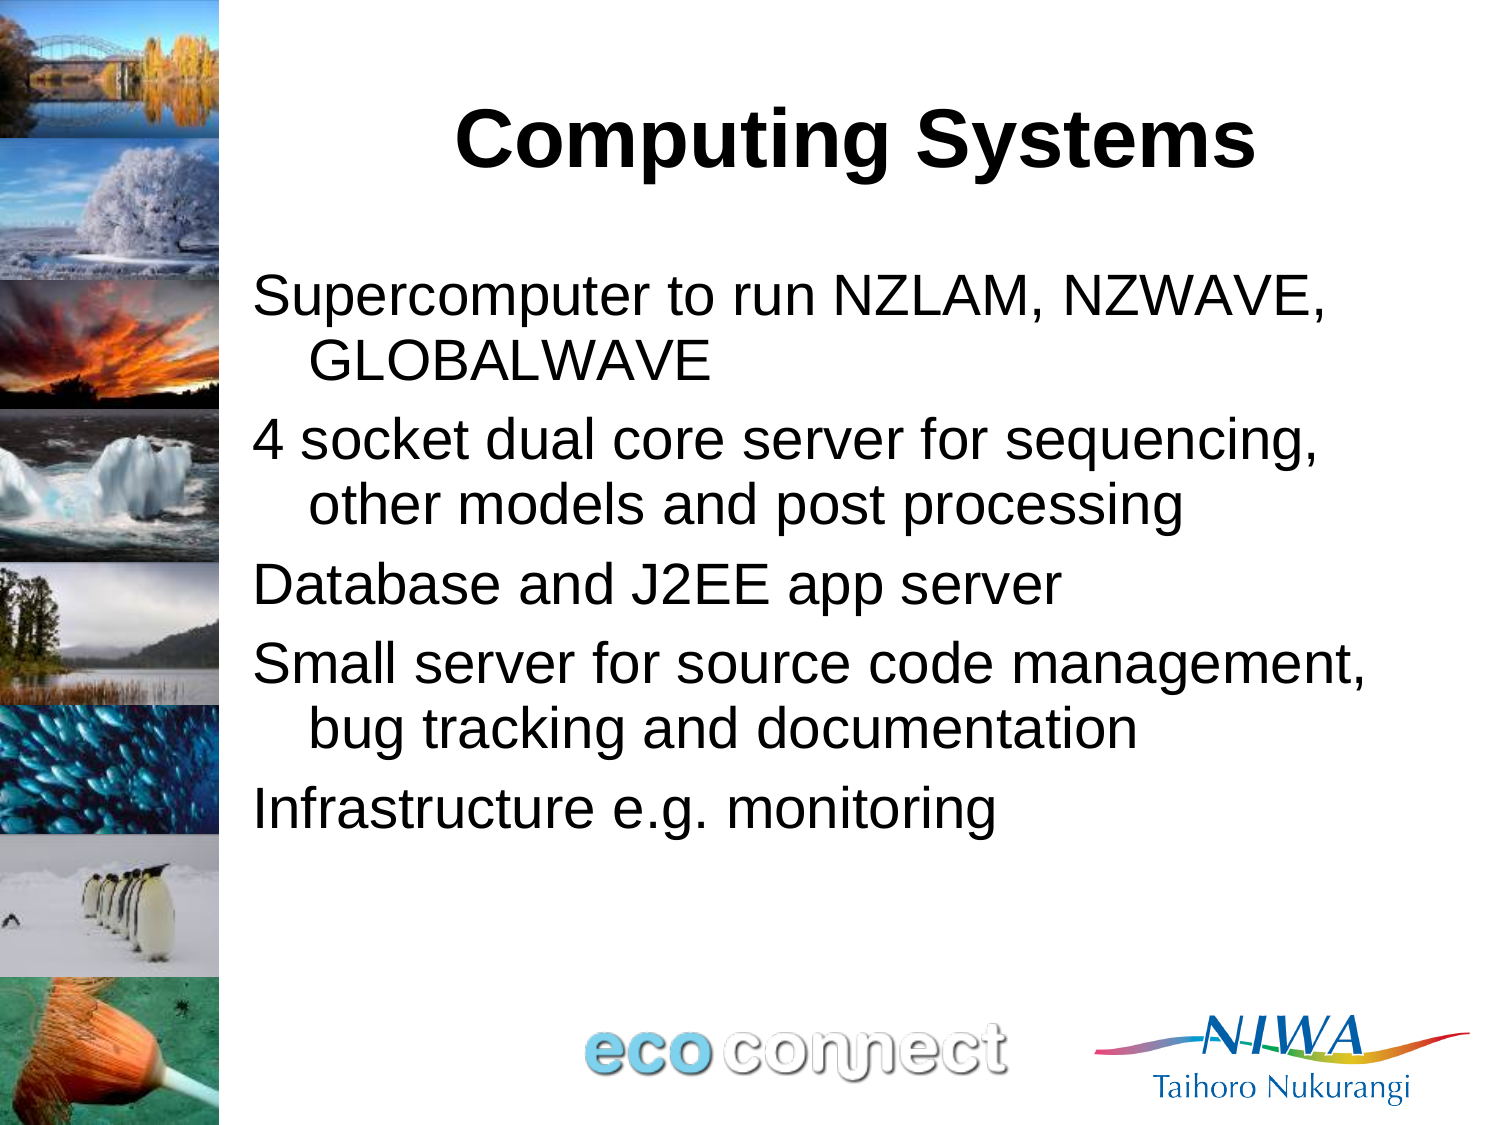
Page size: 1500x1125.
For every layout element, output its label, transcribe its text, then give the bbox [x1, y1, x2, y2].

picture [1092, 1013, 1472, 1106]
title Computing Systems [253, 31, 1459, 247]
picture [0, 0, 219, 1125]
picture [561, 1003, 1030, 1098]
list Supercomputer to run NZLAM, NZWAVE, GLOBALWAVE 4 socket dual core server for sequencing, other models and post processing Database and J2EE app server Small server for source code management, bug tracking and documentation Infrastructure e.g. monitoring [252, 262, 1459, 901]
